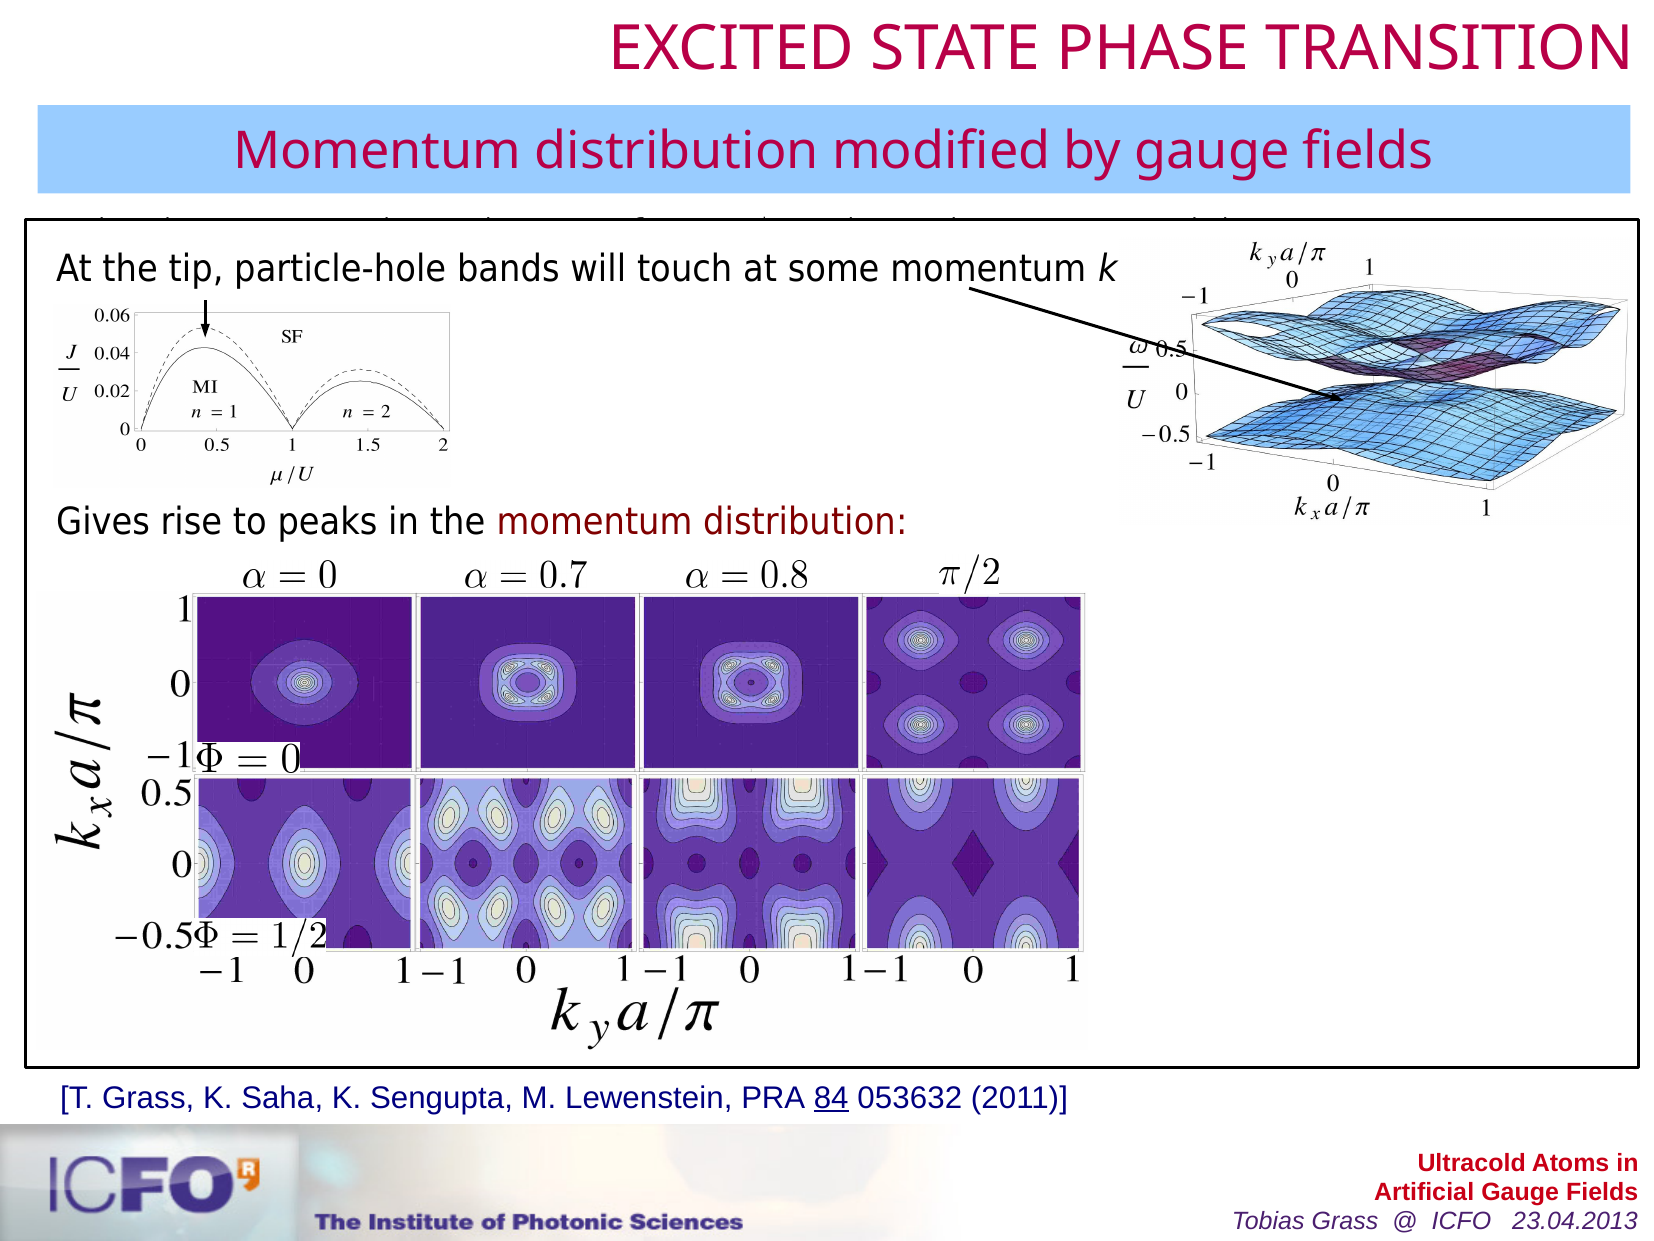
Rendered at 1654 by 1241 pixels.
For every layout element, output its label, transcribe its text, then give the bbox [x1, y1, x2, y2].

picture [243, 560, 336, 588]
text_box Ultracold Atoms in Artificial Gauge Fields Tobias Grass @ ICFO 23.04.2013 [712, 1138, 1654, 1241]
text_box Ginzburg-Landau theory for 2nd order phase transition [E. dos Santos et al., PRA 79, 013614 (2009)] Equations of motion yield excitation spectra, phase boundary ... [T. Grass, K. Saha, K. Sengupta, M. Lewenstein, PRA 84 053632 (2011)] [45, 203, 1654, 1126]
picture [0, 1124, 976, 1241]
picture [686, 560, 807, 588]
picture [36, 554, 1088, 1051]
picture [1119, 237, 1630, 526]
text_box Momentum distribution modified by gauge fields [37, 105, 1631, 194]
text_box At the tip, particle-hole bands will touch at some momentum k [41, 238, 1133, 332]
picture [53, 332, 451, 488]
text_box EXCITED STATE PHASE TRANSITION [0, 0, 1651, 99]
text_box [25, 219, 1639, 1068]
text_box Gives rise to peaks in the momentum distribution: [41, 492, 923, 586]
picture [465, 560, 587, 588]
